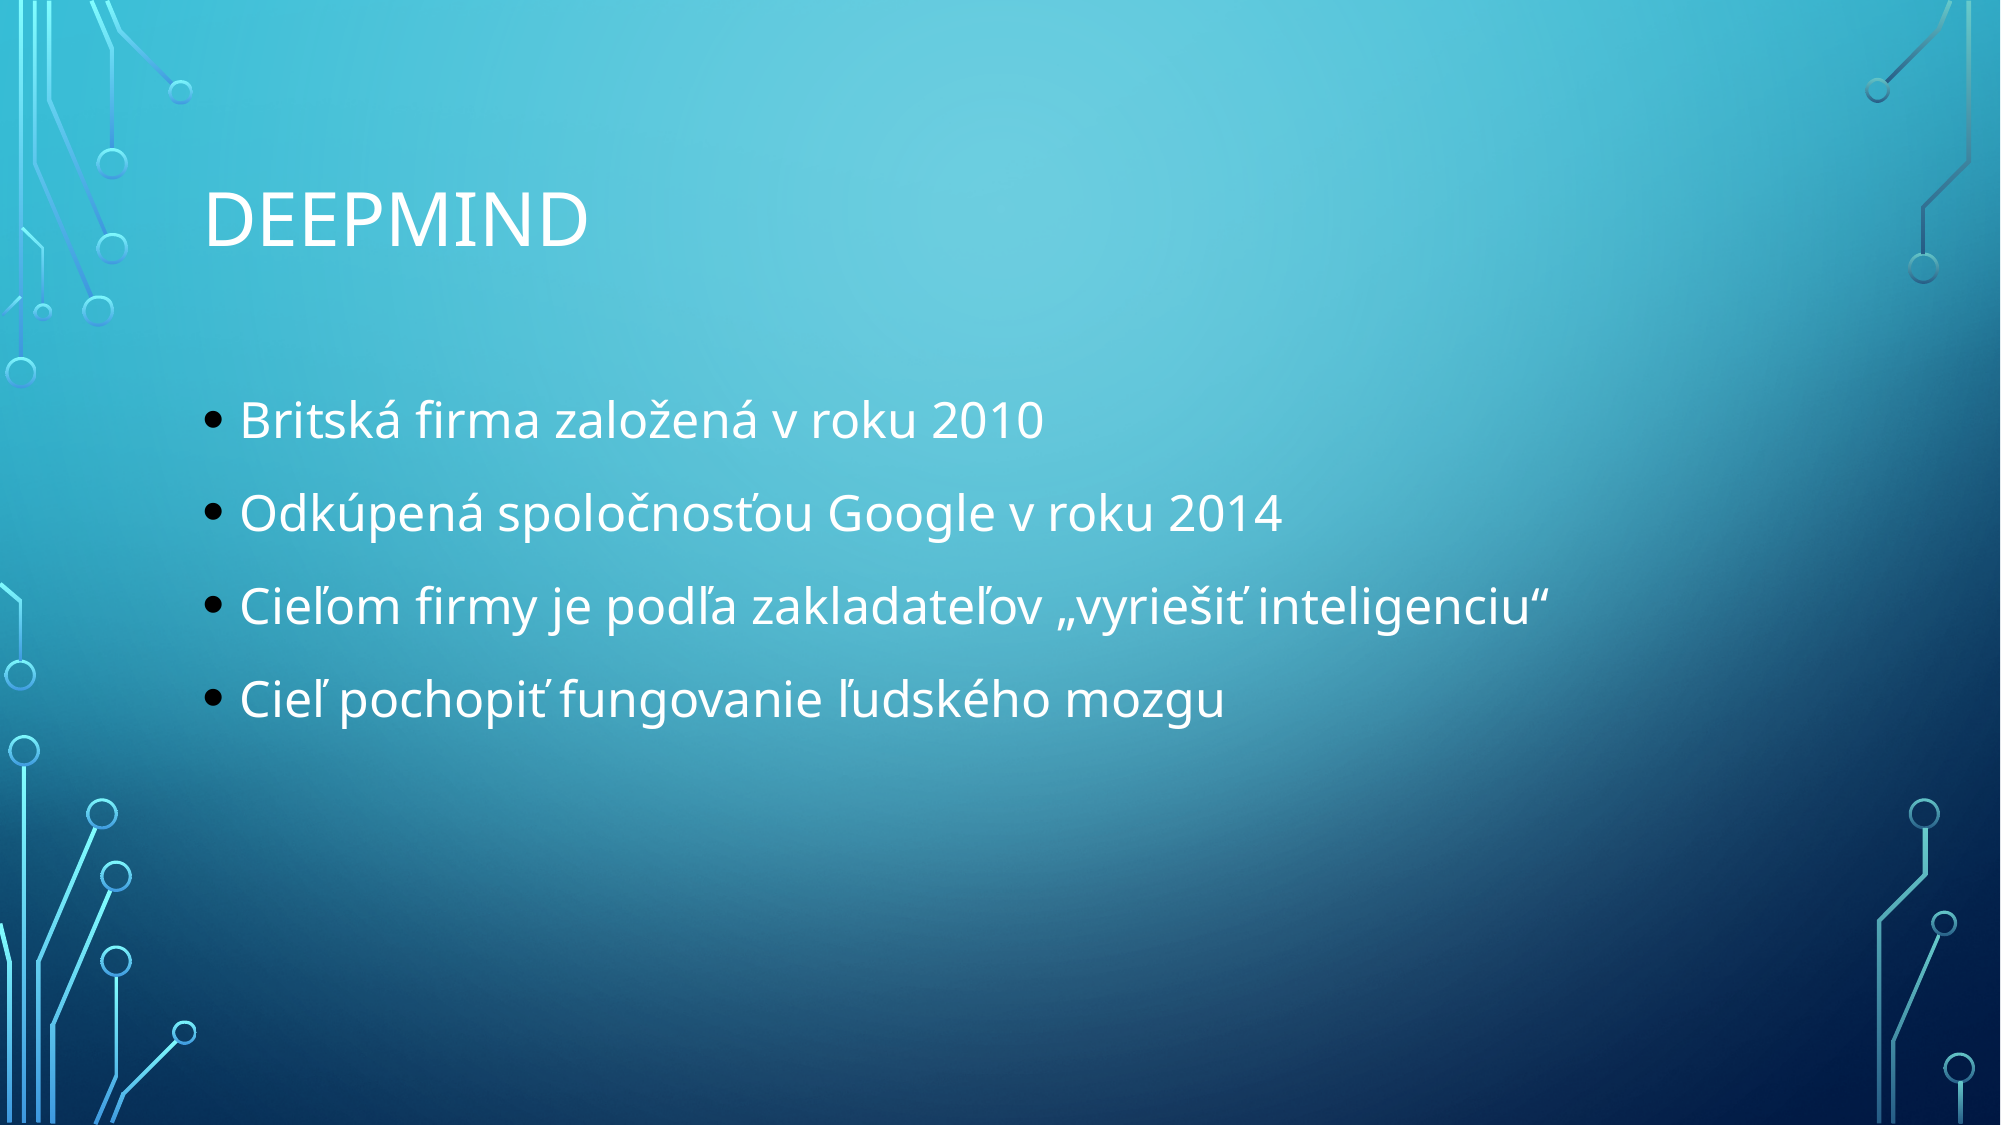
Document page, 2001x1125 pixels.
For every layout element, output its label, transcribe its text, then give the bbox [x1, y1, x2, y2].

list Britská firma založená v roku 2010 Odkúpená spoločnosťou Google v roku 2014 Cieľom firmy je podľa zakladateľov „vyriešiť inteligenciu“ Cieľ pochopiť fungovanie ľudského mozgu [187, 369, 1813, 951]
title DeepMind [187, 101, 1813, 344]
